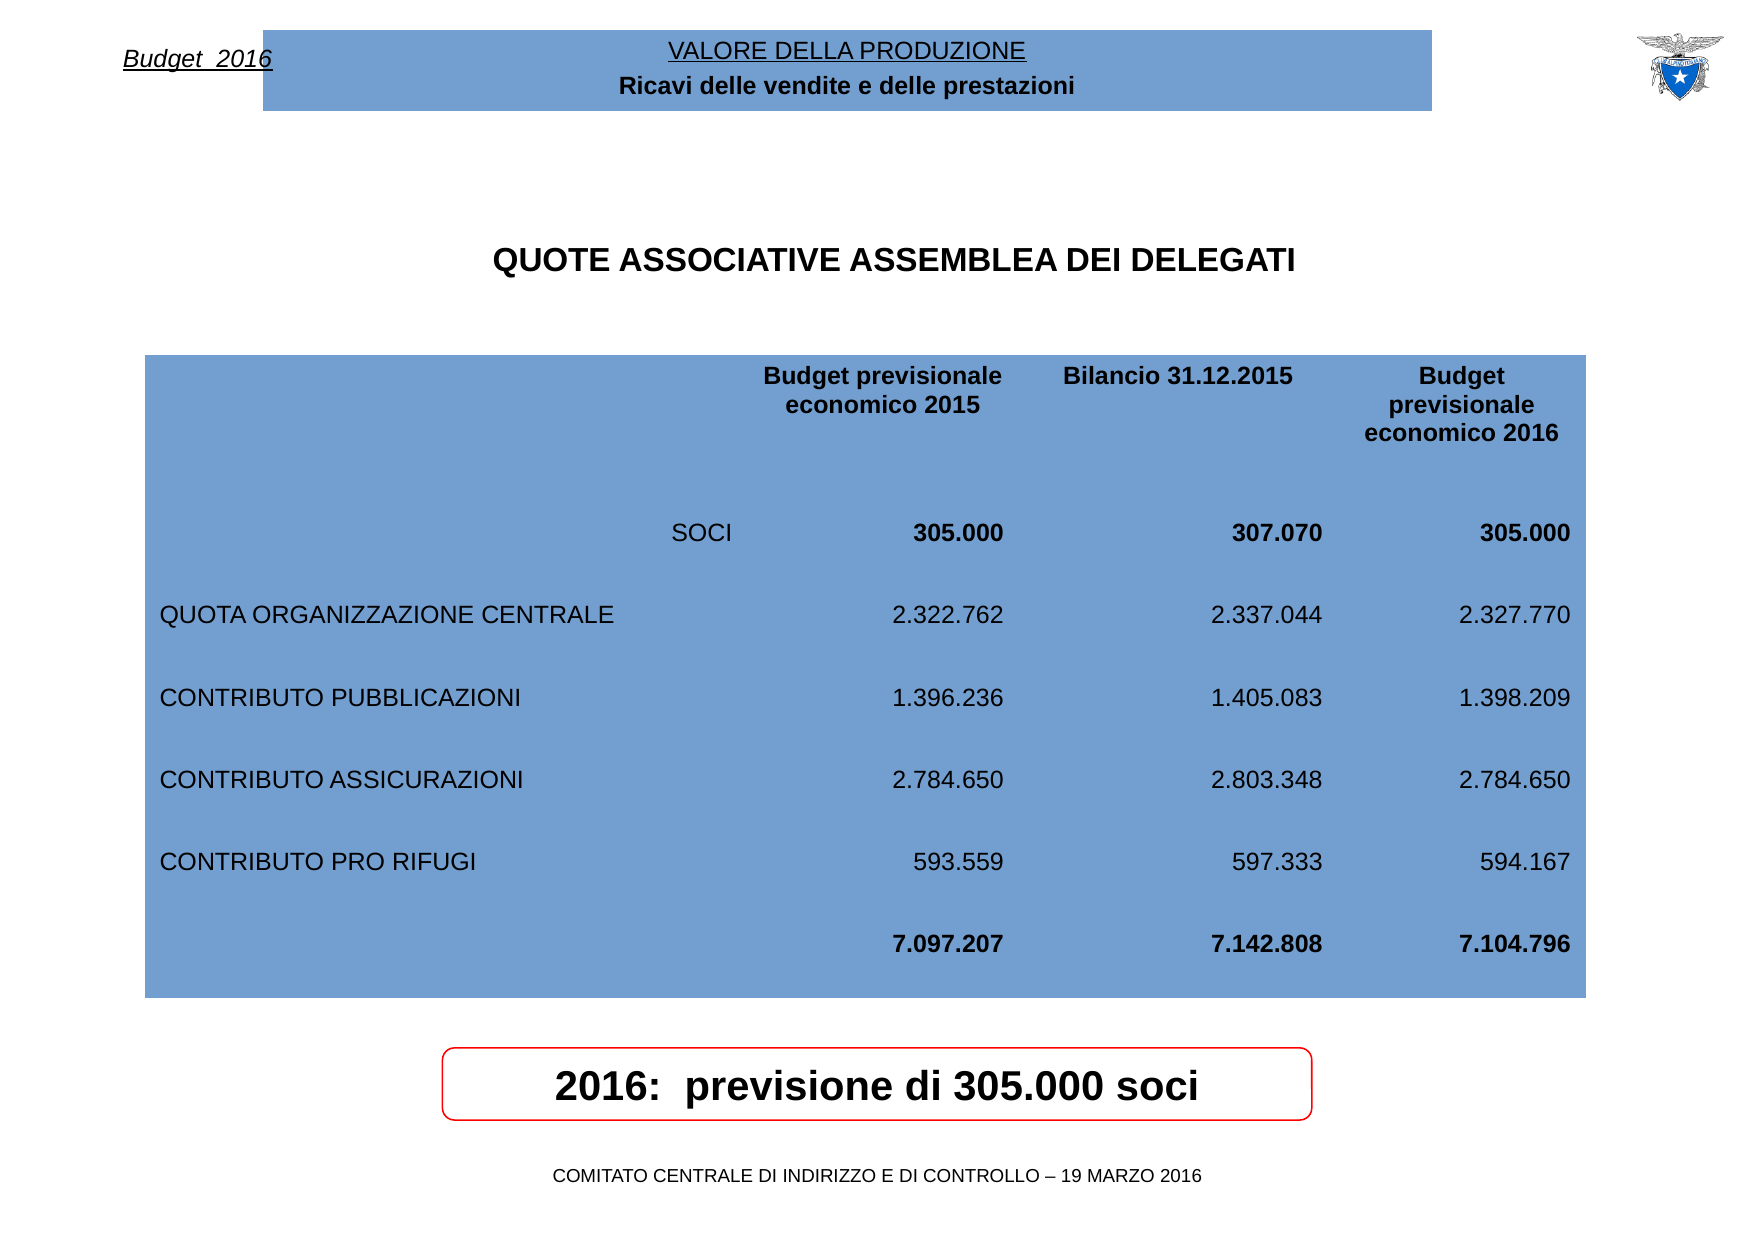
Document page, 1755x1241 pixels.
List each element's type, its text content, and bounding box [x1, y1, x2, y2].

table_cell 7.104.796 [1338, 923, 1586, 998]
table_cell 2.322.762 [747, 594, 1019, 676]
table_cell 1.405.083 [1019, 676, 1338, 758]
table_cell 2.327.770 [1338, 594, 1586, 676]
text_box Budget 2016 [50, 35, 346, 82]
text_box QUOTE ASSOCIATIVE ASSEMBLEA DEI DELEGATI [404, 230, 1385, 286]
table_cell 7.142.808 [1019, 923, 1338, 998]
table_cell [145, 923, 747, 998]
table_cell SOCI [145, 511, 747, 594]
table_header VALORE DELLA PRODUZIONE Ricavi delle vendite e delle prestazioni [263, 30, 1432, 111]
table_cell 305.000 [747, 511, 1019, 594]
table_cell 1.398.209 [1338, 676, 1586, 758]
table_cell 594.167 [1338, 840, 1586, 923]
table_cell 2.337.044 [1019, 594, 1338, 676]
table_cell 593.559 [747, 840, 1019, 923]
table_header Budget previsionale economico 2015 [747, 355, 1019, 511]
table_cell 305.000 [1338, 511, 1586, 594]
table_cell 2.803.348 [1019, 758, 1338, 840]
table_cell 2.784.650 [747, 758, 1019, 840]
text_box 2016: previsione di 305.000 soci [442, 1047, 1312, 1121]
table_header Bilancio 31.12.2015 [1019, 355, 1338, 511]
table_cell 597.333 [1019, 840, 1338, 923]
table_cell 2.784.650 [1338, 758, 1586, 840]
table_cell CONTRIBUTO PRO RIFUGI [145, 840, 747, 923]
picture [1633, 29, 1728, 108]
table_cell 1.396.236 [747, 676, 1019, 758]
table_cell 7.097.207 [747, 923, 1019, 998]
table_header [145, 355, 747, 511]
table_cell CONTRIBUTO ASSICURAZIONI [145, 758, 747, 840]
table_cell 307.070 [1019, 511, 1338, 594]
table_header Budget previsionale economico 2016 [1338, 355, 1586, 511]
table_cell CONTRIBUTO PUBBLICAZIONI [145, 676, 747, 758]
table_cell QUOTA ORGANIZZAZIONE CENTRALE [145, 594, 747, 676]
text_box COMITATO CENTRALE DI INDIRIZZO E DI CONTROLLO – 19 MARZO 2016 [389, 1155, 1365, 1194]
